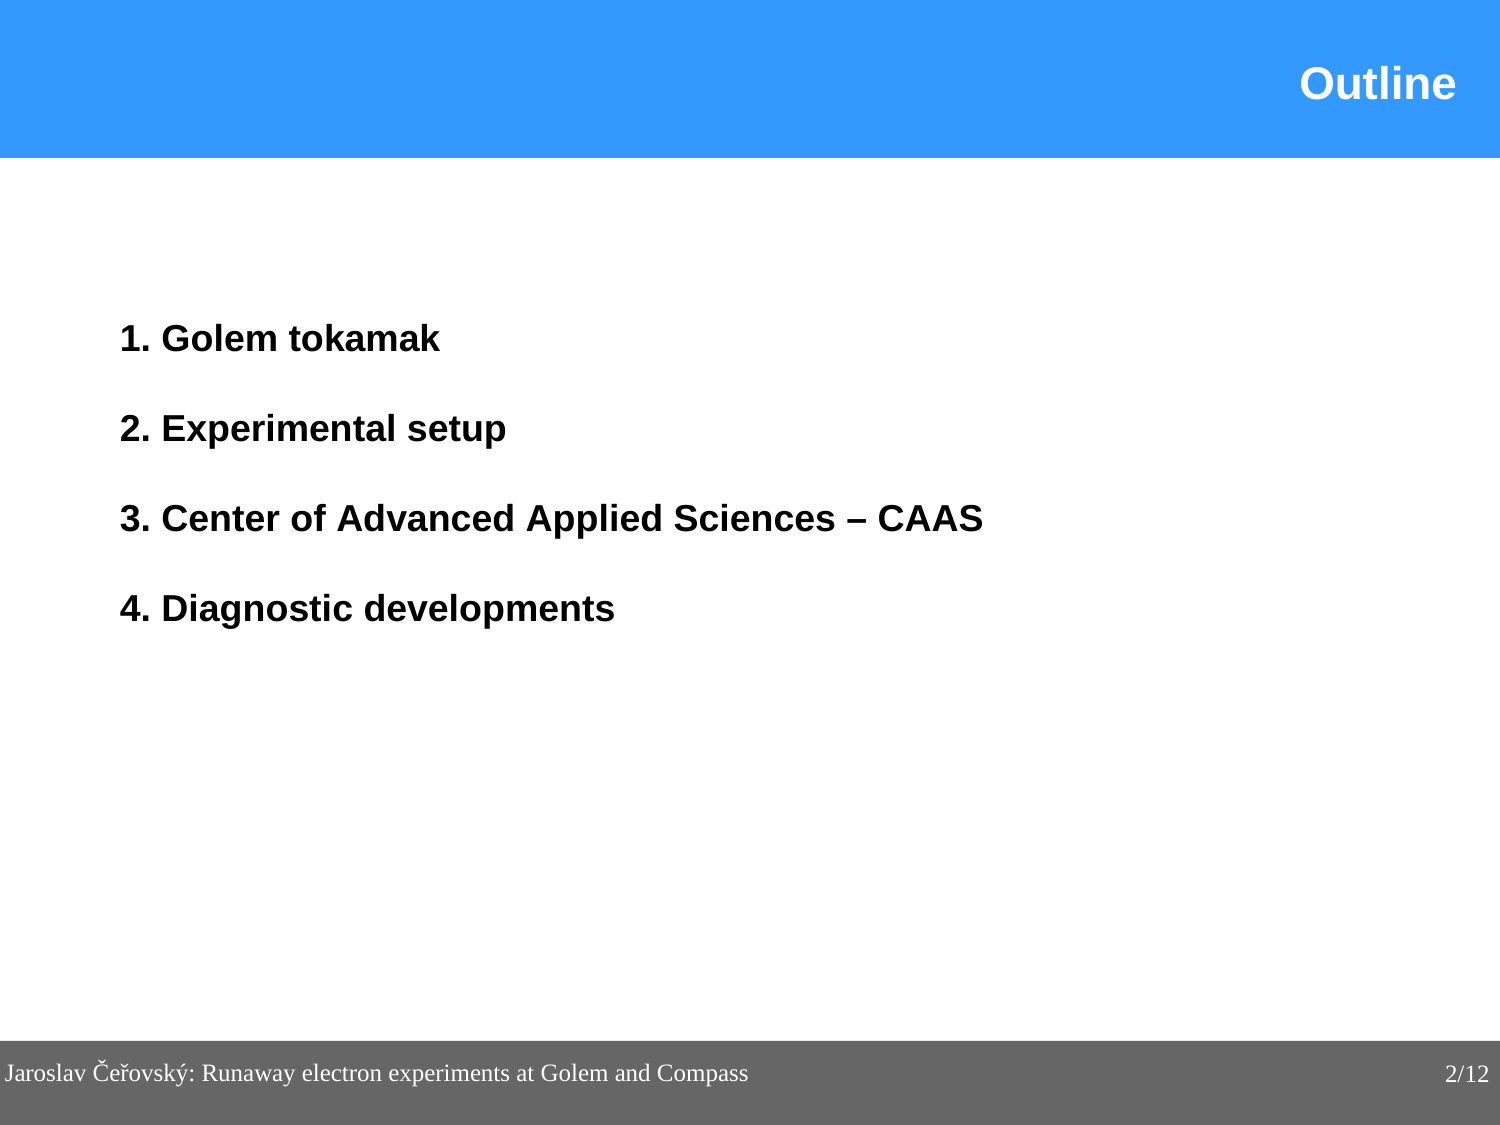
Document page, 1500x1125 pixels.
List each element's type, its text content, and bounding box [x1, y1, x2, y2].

text_box Outline [825, 54, 1483, 108]
text_box [60, 210, 1456, 900]
text_box Golem tokamak Experimental setup Center of Advanced Applied Sciences – CAAS Diagnostic developments [105, 307, 1231, 900]
